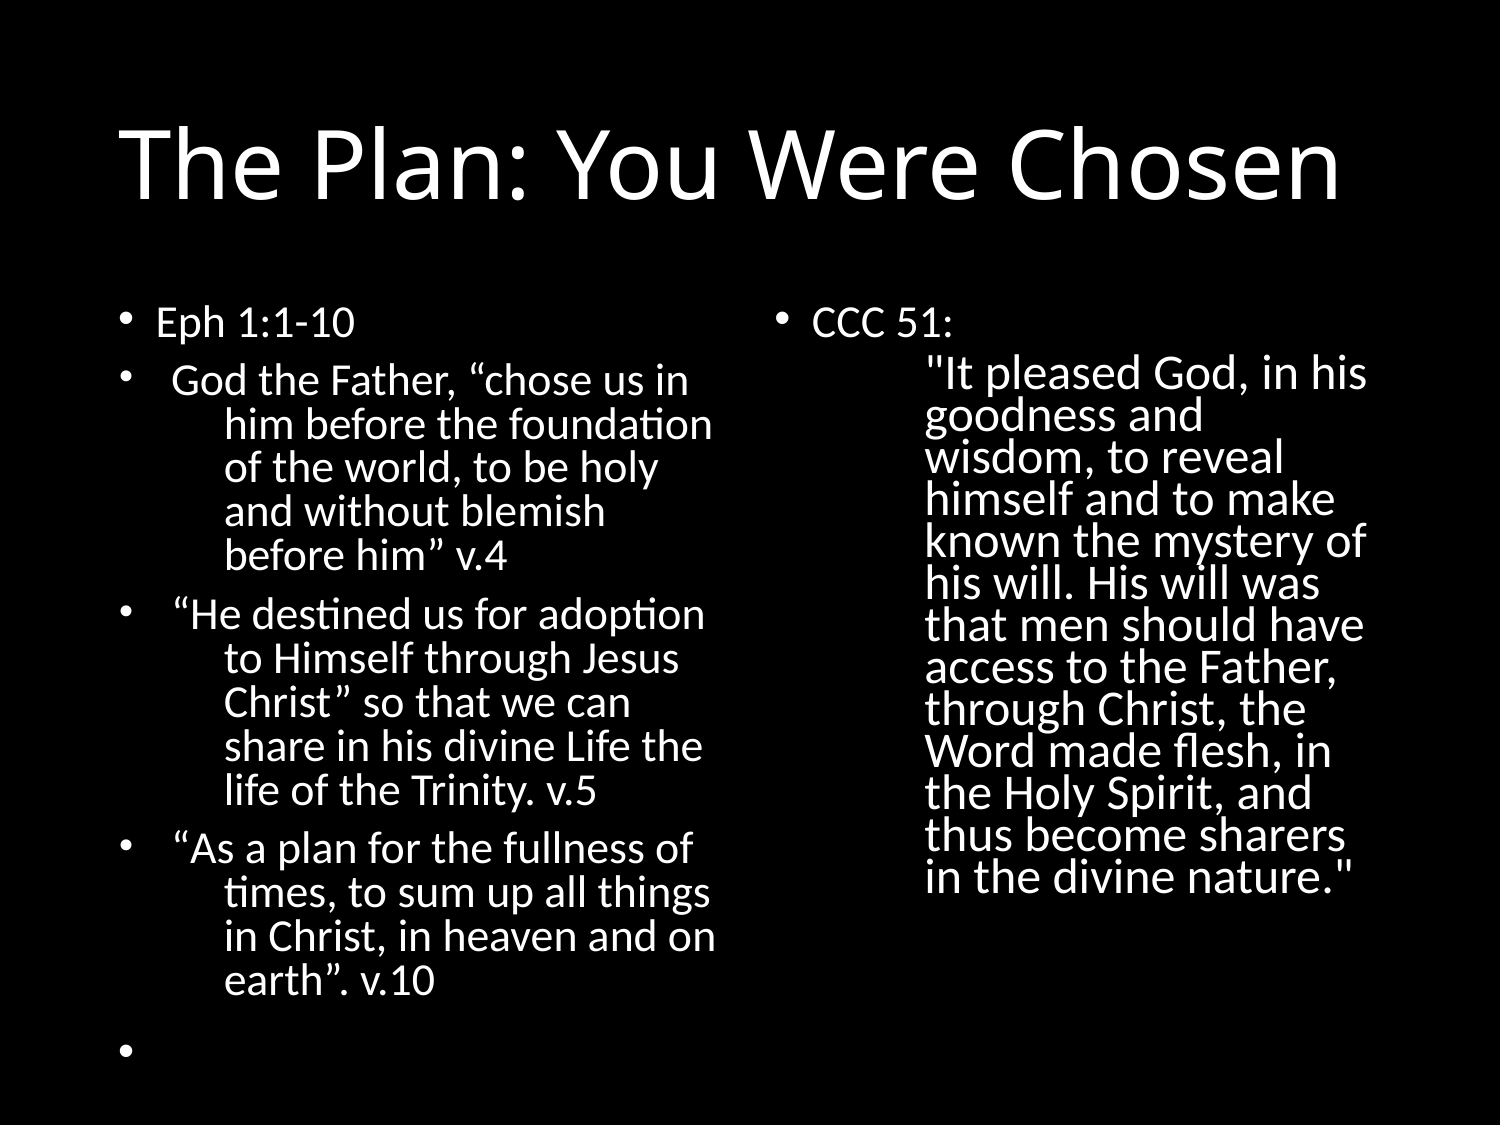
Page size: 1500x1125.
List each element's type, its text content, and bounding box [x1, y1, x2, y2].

list CCC 51: "It pleased God, in his goodness and wisdom, to reveal himself and to make known the mystery of his will. His will was that men should have access to the Father, through Christ, the Word made flesh, in the Holy Spirit, and thus become sharers in the divine nature." [759, 299, 1397, 1014]
list Eph 1:1-10 God the Father, “chose us in him before the foundation of the world, to be holy and without blemish before him” v.4 “He destined us for adoption to Himself through Jesus Christ” so that we can share in his divine Life the life of the Trinity. v.5 “As a plan for the fullness of times, to sum up all things in Christ, in heaven and on earth”. v.10 [103, 299, 741, 1014]
title The Plan: You Were Chosen [103, 59, 1397, 278]
